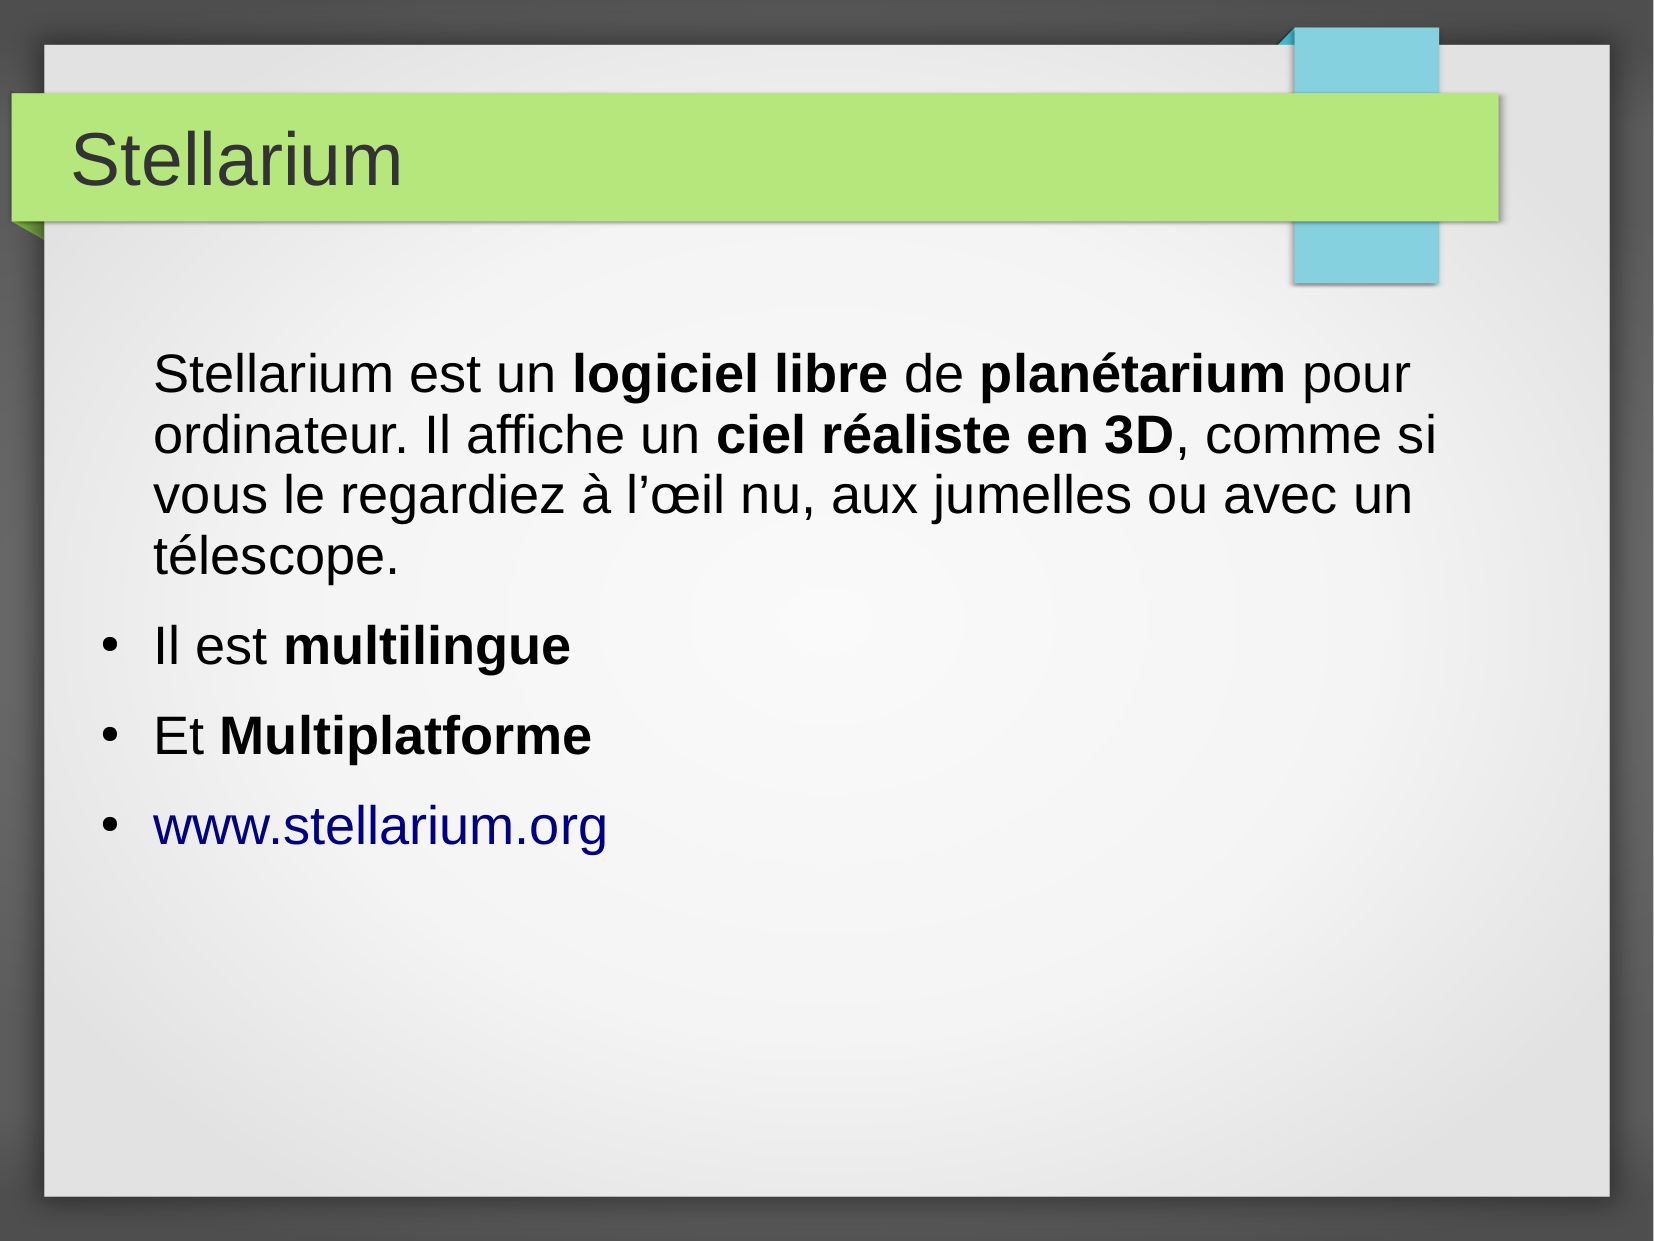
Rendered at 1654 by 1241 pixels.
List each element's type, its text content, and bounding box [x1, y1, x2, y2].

list Stellarium est un logiciel libre de planétarium pour ordinateur. Il affiche un ciel réaliste en 3D, comme si vous le regardiez à l’œil nu, aux jumelles ou avec un télescope. Il est multilingue Et Multiplatforme www.stellarium.org [82, 343, 1538, 1063]
title Stellarium [70, 106, 1229, 213]
picture [0, 0, 1654, 1241]
